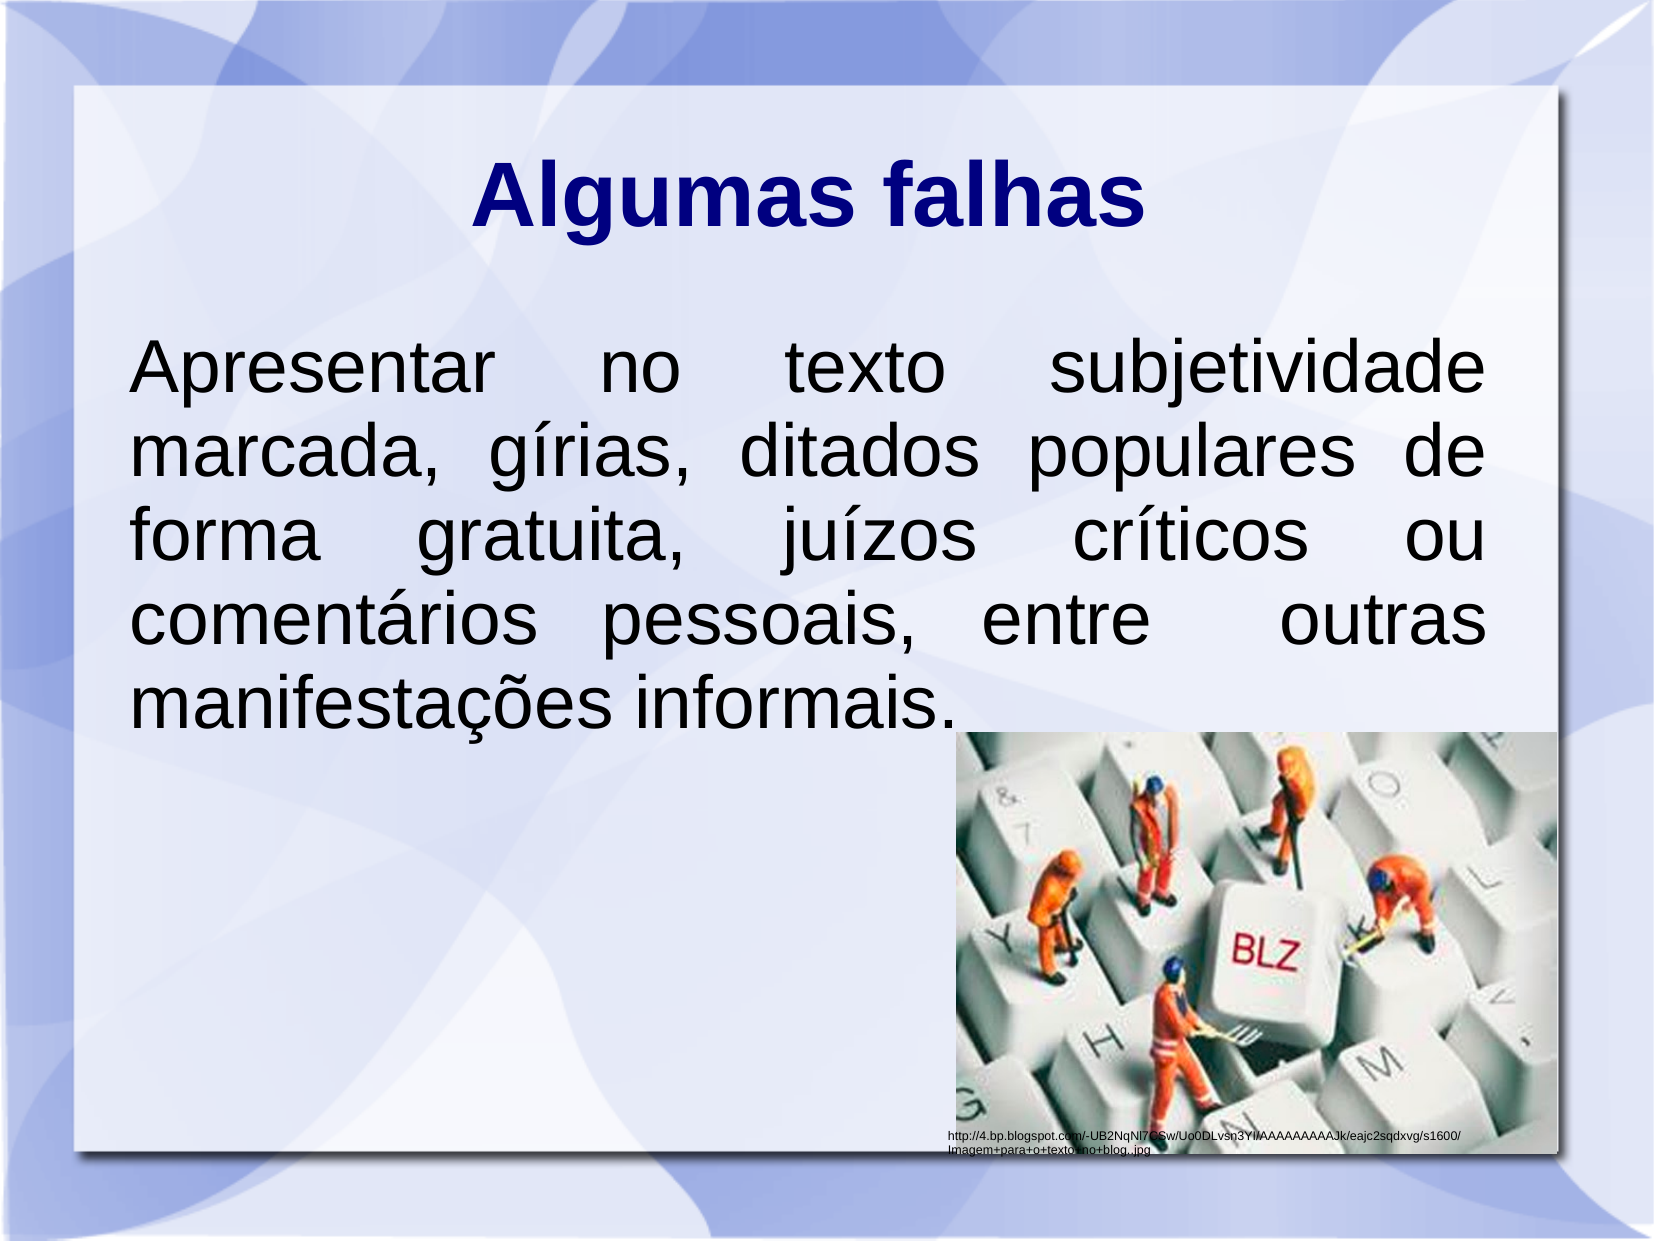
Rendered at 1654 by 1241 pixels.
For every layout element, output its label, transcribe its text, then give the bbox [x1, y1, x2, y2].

list Apresentar no texto subjetividade marcada, gírias, ditados populares de forma gratuita, juízos críticos ou comentários pessoais, entre outras manifestações informais. [129, 324, 1489, 1030]
text_box http://4.bp.blogspot.com/-UB2NqNl7CSw/Uo0DLvsn3YI/AAAAAAAAAJk/eajc2sqdxvg/s1600/Imagem+para+o+texto+no+blog..jpg [933, 1122, 1557, 1166]
picture [0, 0, 1654, 1241]
title Algumas falhas [82, 90, 1536, 298]
